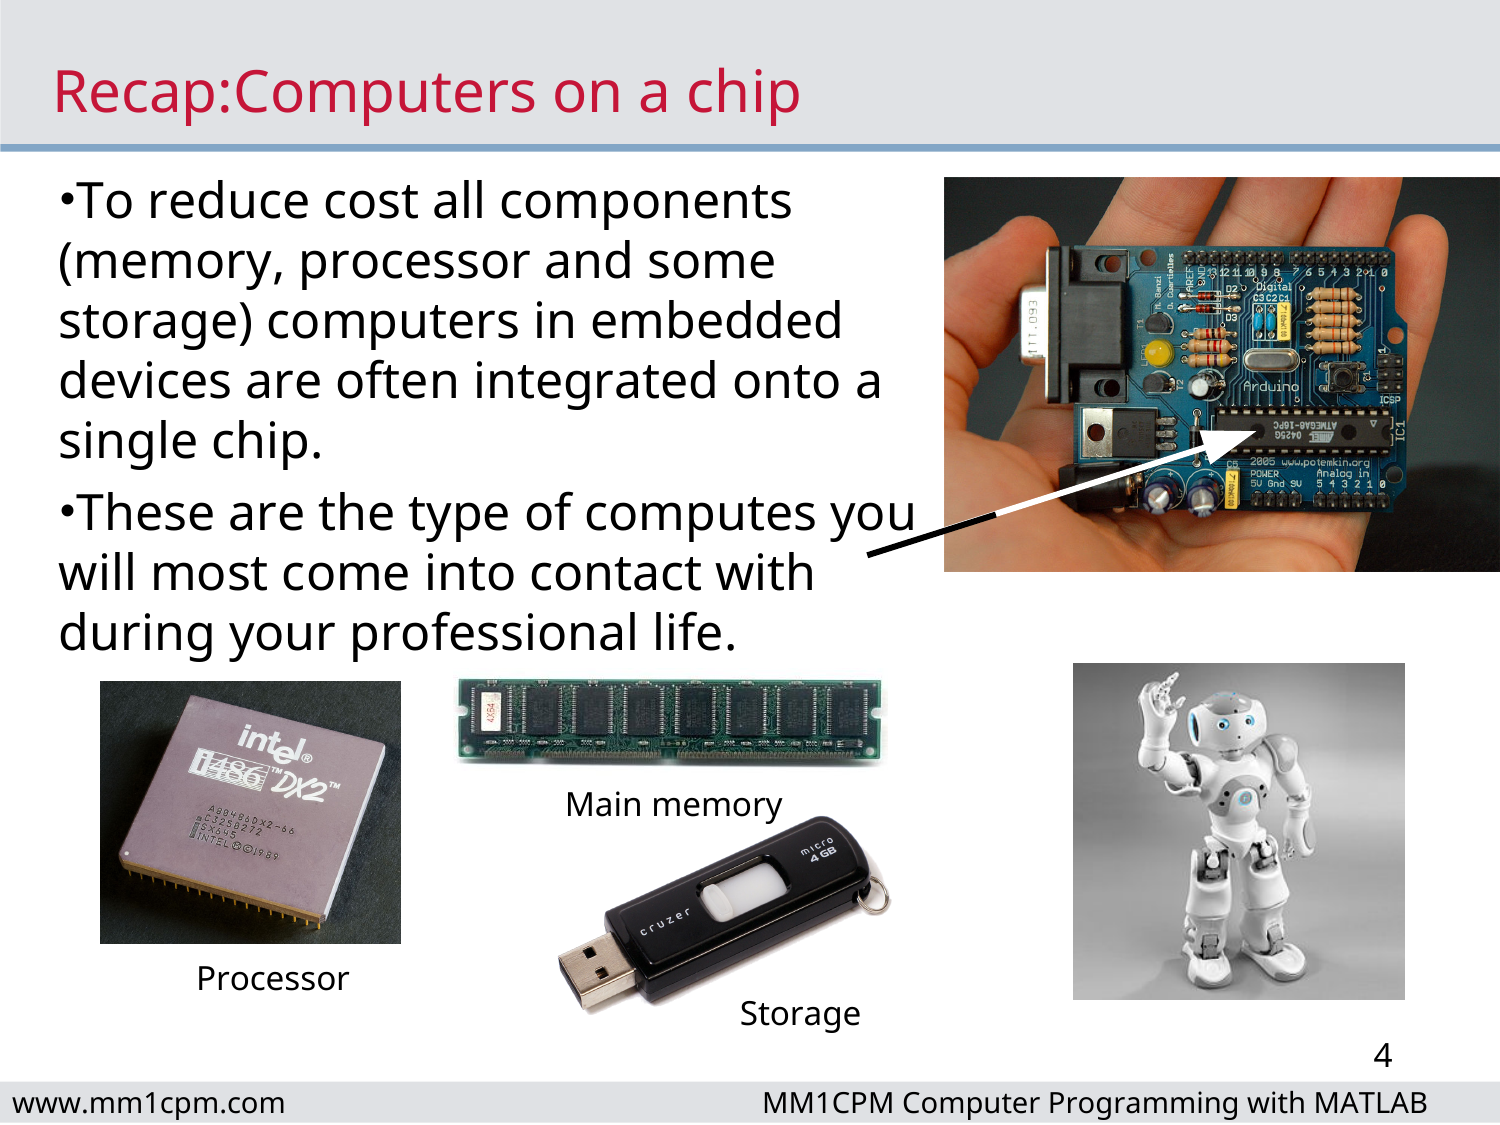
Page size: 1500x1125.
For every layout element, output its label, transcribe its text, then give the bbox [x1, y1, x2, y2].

picture [1073, 663, 1405, 1000]
text_box Processor [181, 949, 371, 1005]
picture [945, 177, 1500, 572]
picture [539, 795, 905, 1040]
text_box To reduce cost all components (memory, processor and some storage) computers in embedded devices are often integrated onto a single chip. These are the type of computes you will most come into contact with during your professional life. [0, 161, 945, 669]
text_box <number> [1358, 1026, 1500, 1097]
text_box Main memory [550, 775, 809, 831]
picture [453, 668, 888, 776]
title Recap:Computers on a chip [37, 37, 1147, 143]
text_box Storage [725, 984, 885, 1040]
picture [100, 681, 401, 944]
